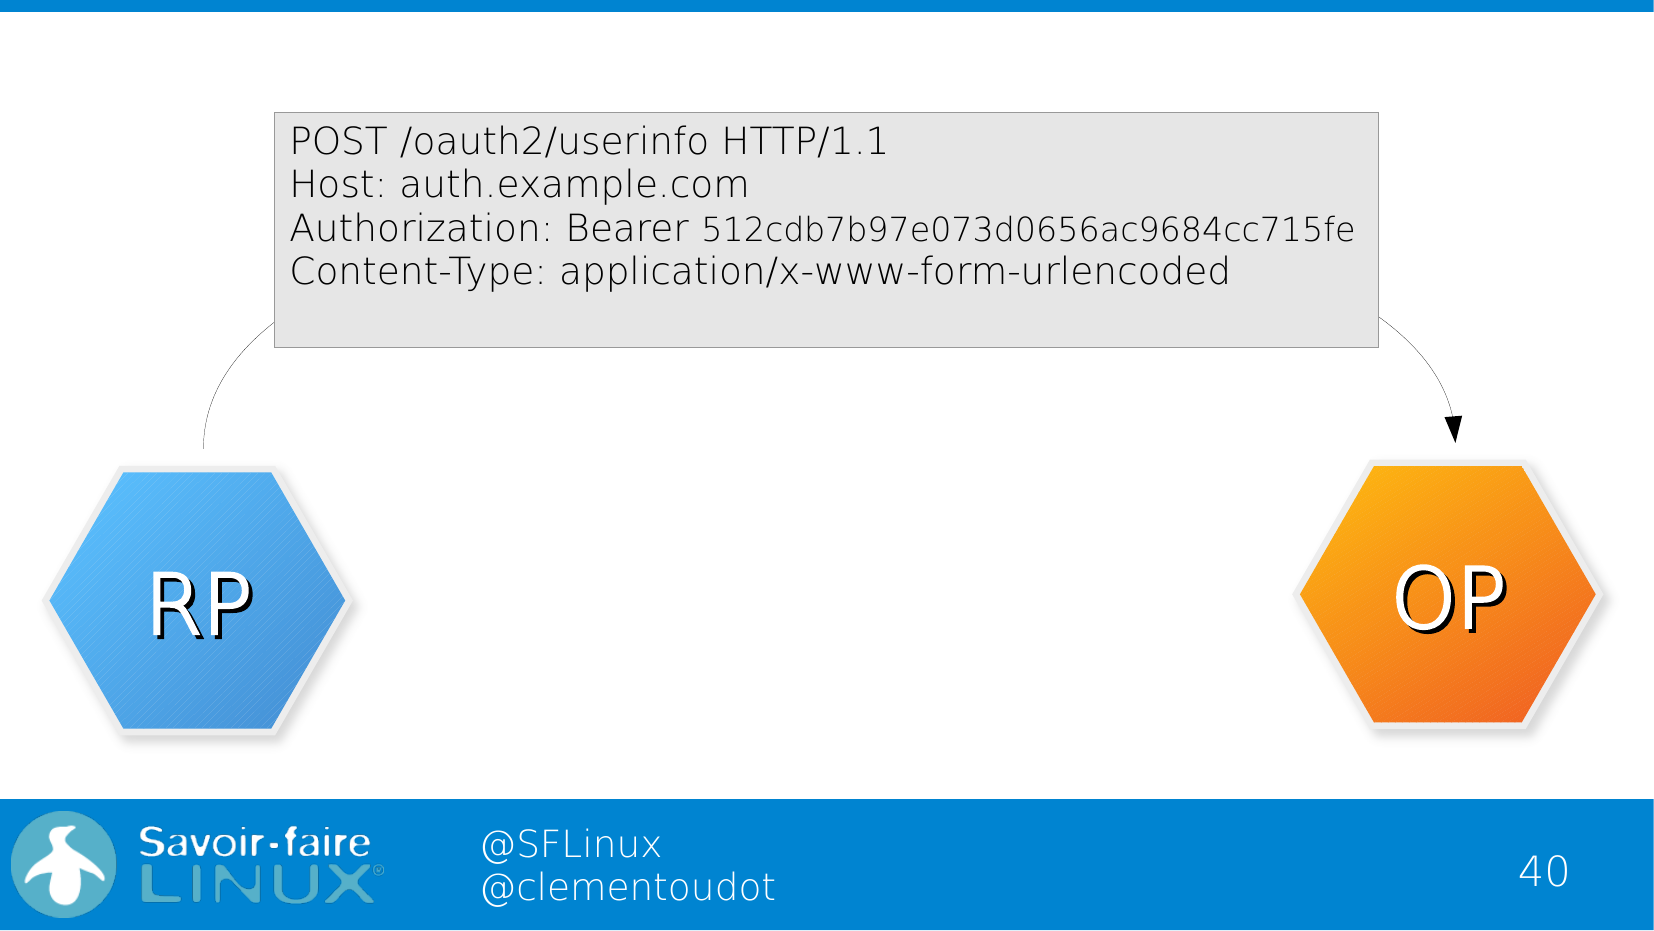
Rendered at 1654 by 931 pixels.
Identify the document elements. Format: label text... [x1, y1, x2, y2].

picture [1275, 442, 1636, 762]
text_box POST /oauth2/userinfo HTTP/1.1 Host: auth.example.com Authorization: Bearer 512cdb7b97e073d0656ac9684cc715fe Content-Type: application/x-www-form-urlencoded [274, 112, 1379, 348]
text_box OP [1375, 542, 1534, 753]
picture [23, 448, 384, 768]
picture [11, 811, 384, 918]
text_box RP [129, 549, 285, 662]
